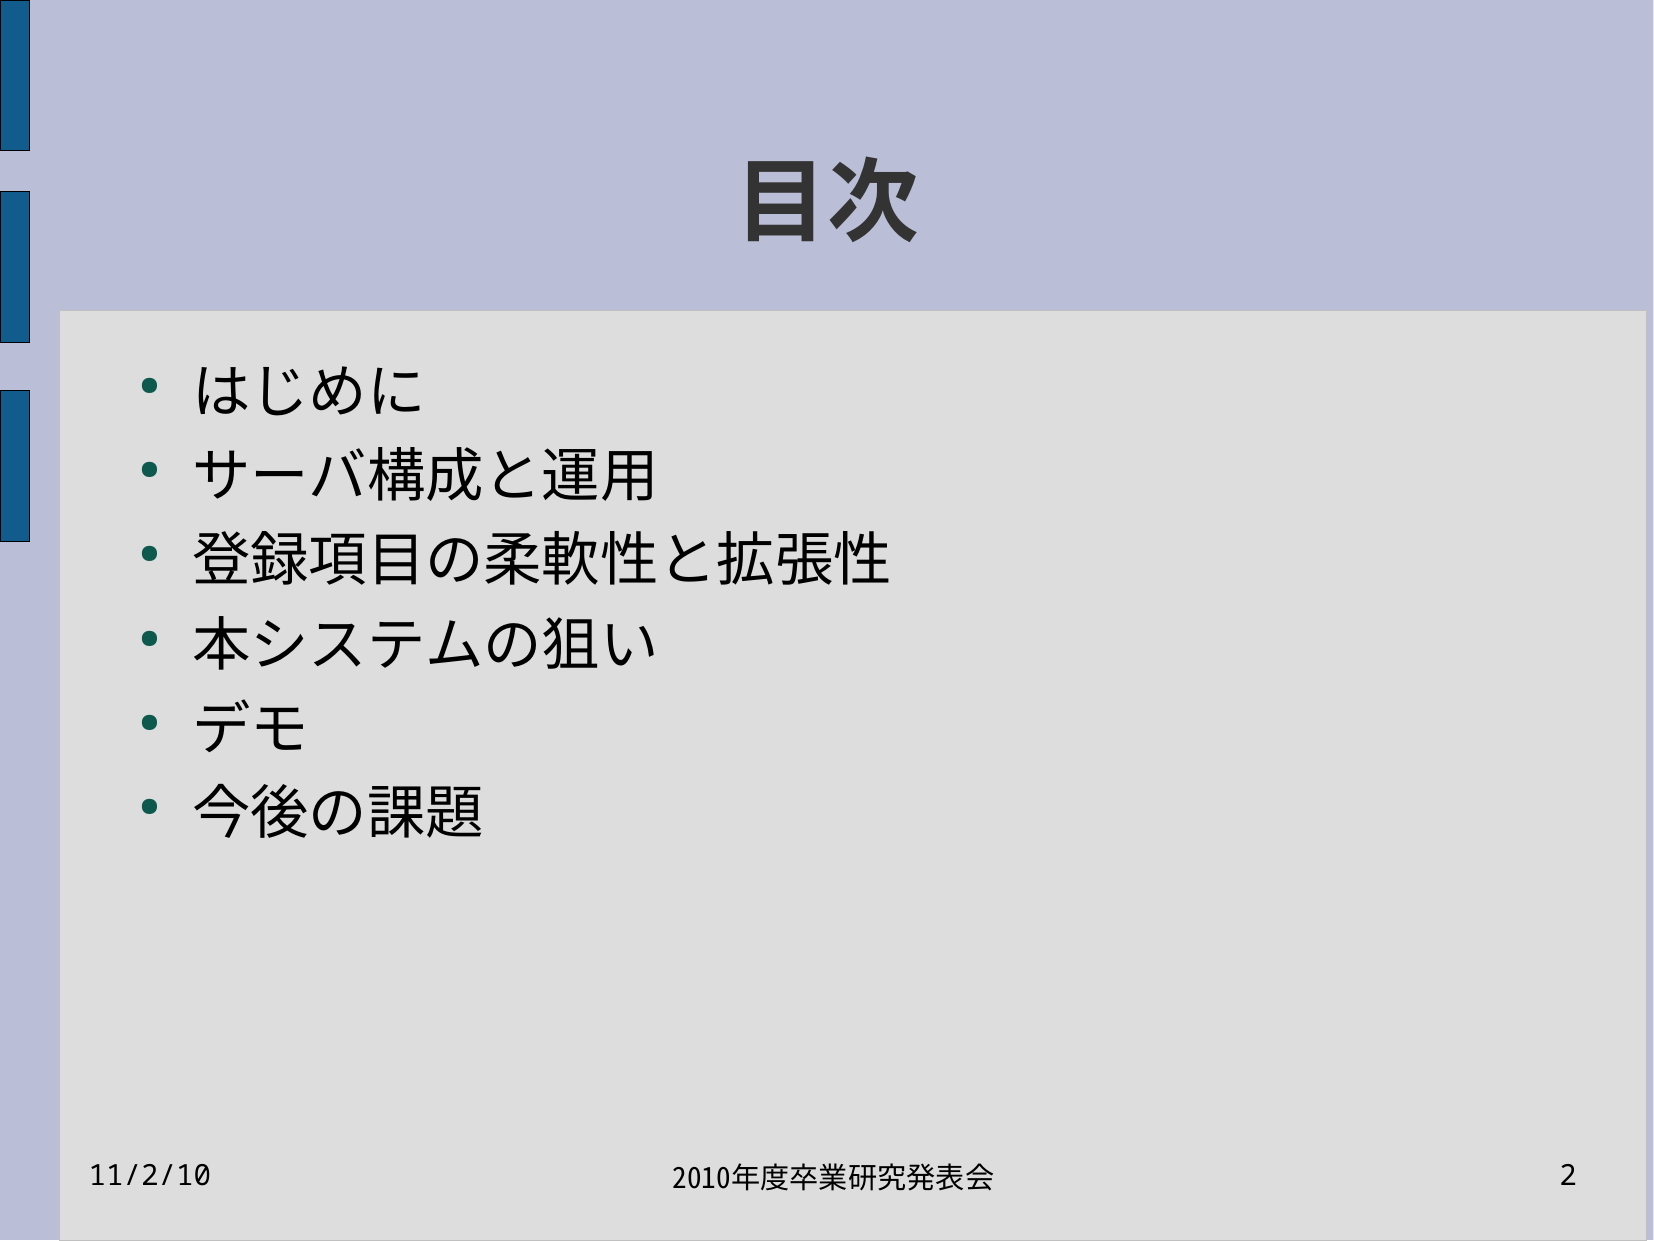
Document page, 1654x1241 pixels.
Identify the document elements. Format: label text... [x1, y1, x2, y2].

title 目次 [121, 91, 1534, 299]
list はじめに サーバ構成と運用 登録項目の柔軟性と拡張性 本システムの狙い デモ 今後の課題 [121, 344, 1534, 1164]
